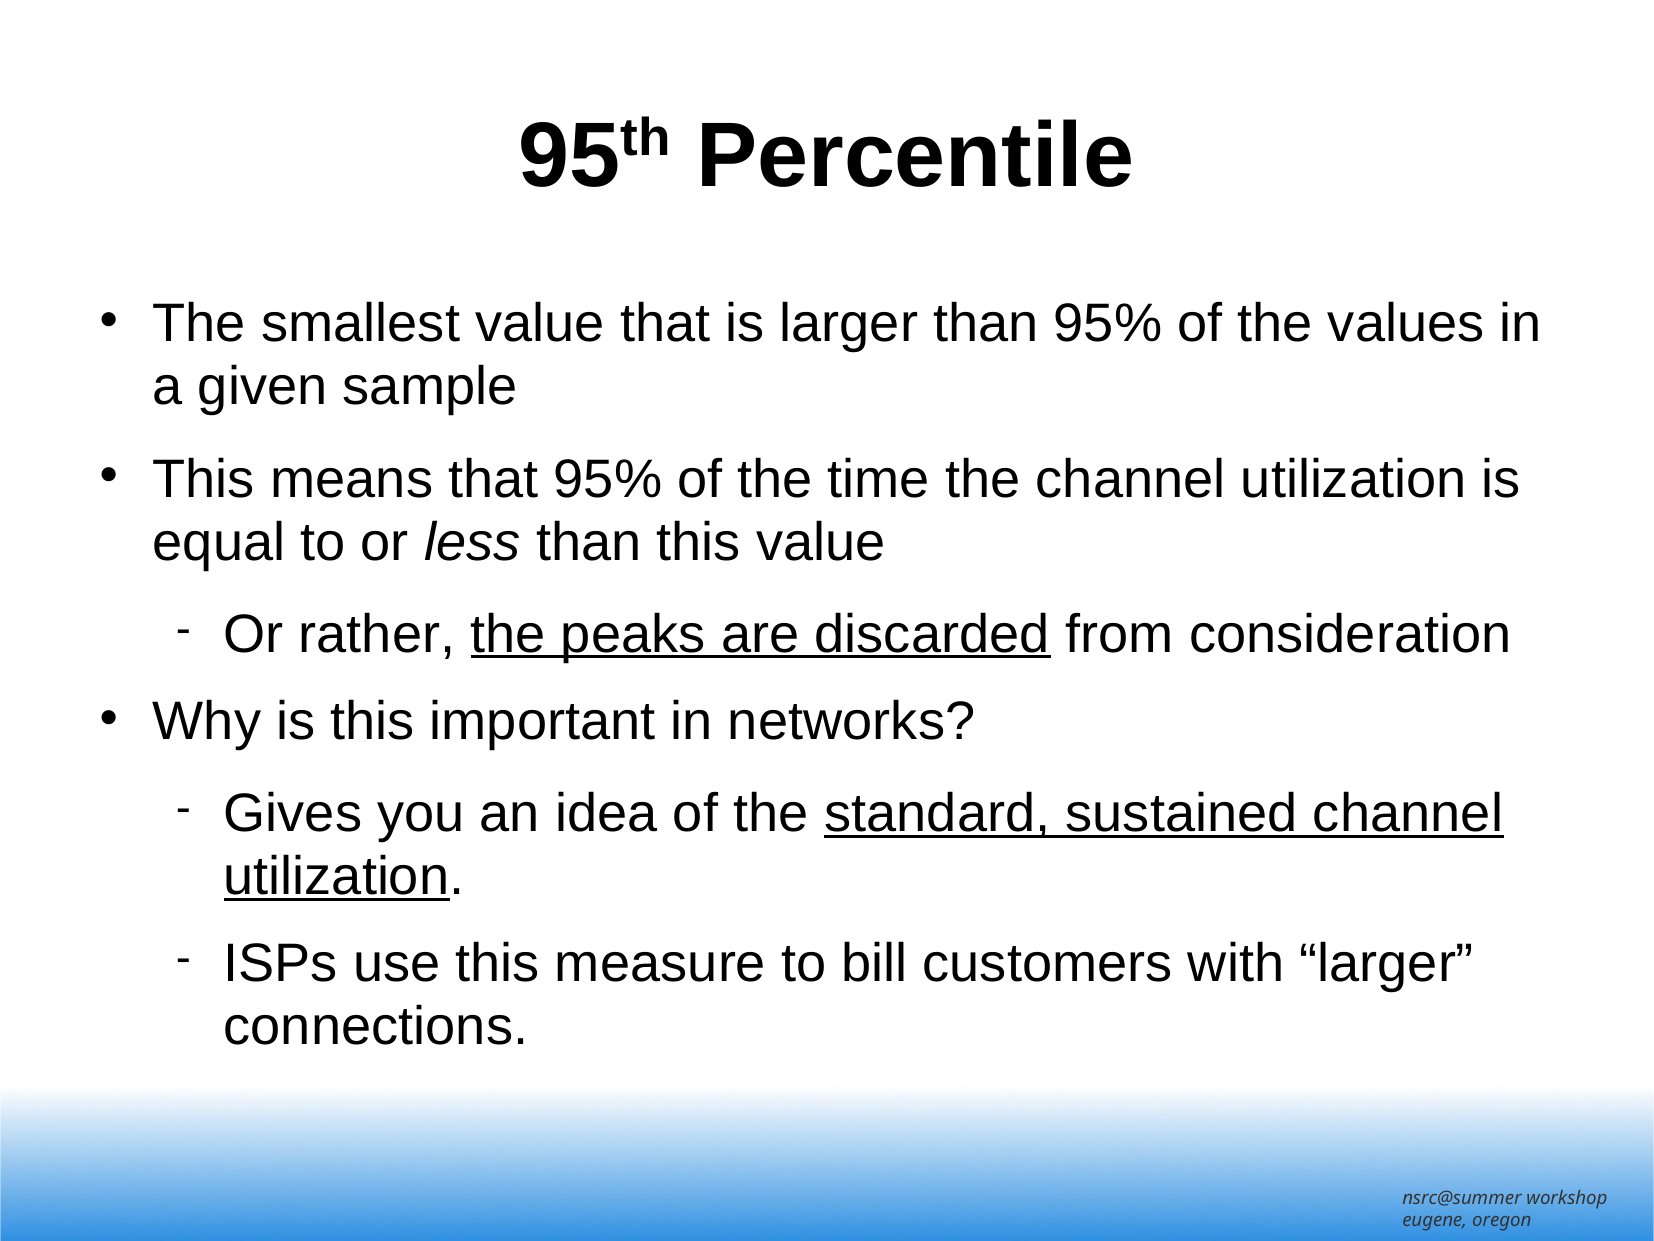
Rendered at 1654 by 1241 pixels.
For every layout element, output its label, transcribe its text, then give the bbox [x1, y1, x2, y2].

picture [0, 1083, 1654, 1241]
title 95th Percentile [82, 49, 1571, 257]
list The smallest value that is larger than 95% of the values in a given sample This means that 95% of the time the channel utilization is equal to or less than this value Or rather, the peaks are discarded from consideration Why is this important in networks? Gives you an idea of the standard, sustained channel utilization. ISPs use this measure to bill customers with “larger” connections. [82, 290, 1571, 1109]
